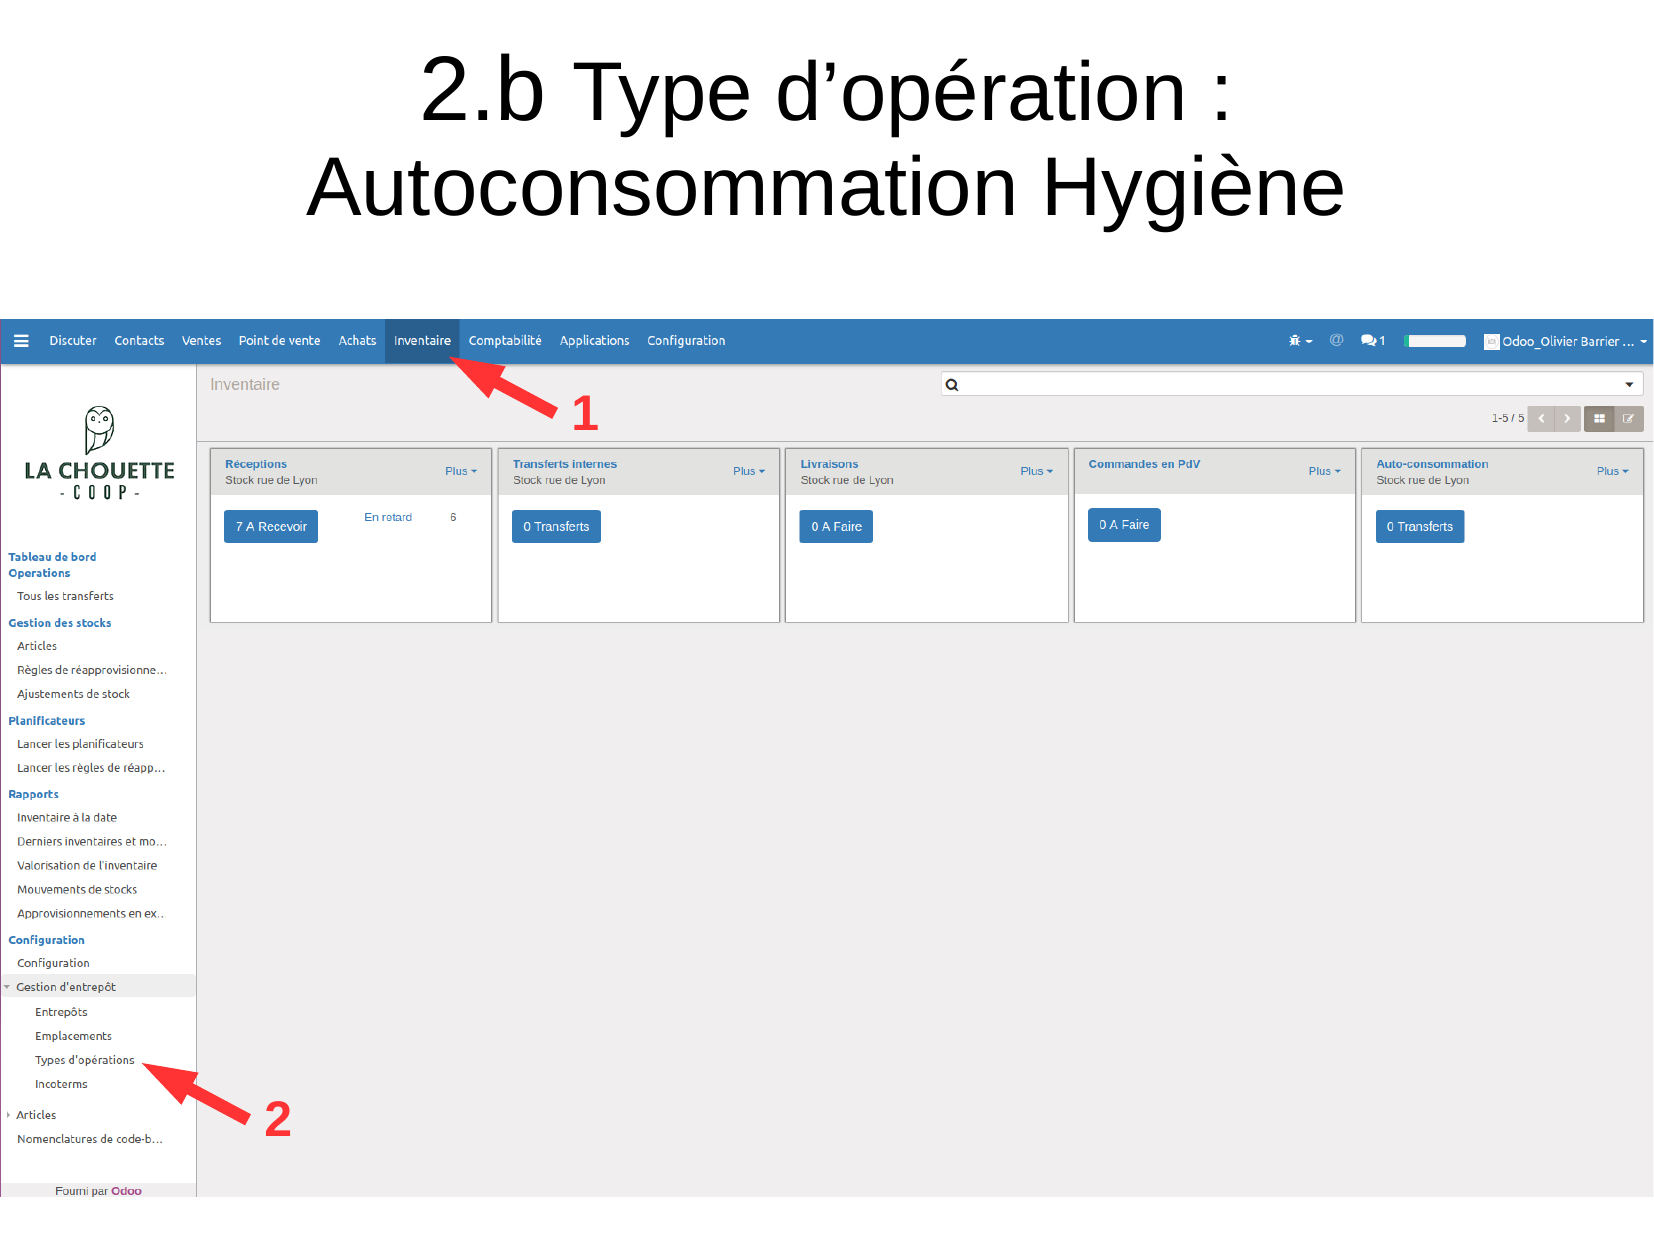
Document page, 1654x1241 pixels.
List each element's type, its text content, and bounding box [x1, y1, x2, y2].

title 2.b Type d’opération : Autoconsommation Hygiène [82, 31, 1571, 239]
text_box 2 [249, 1084, 308, 1156]
text_box 1 [556, 377, 615, 449]
picture [0, 319, 1654, 1197]
